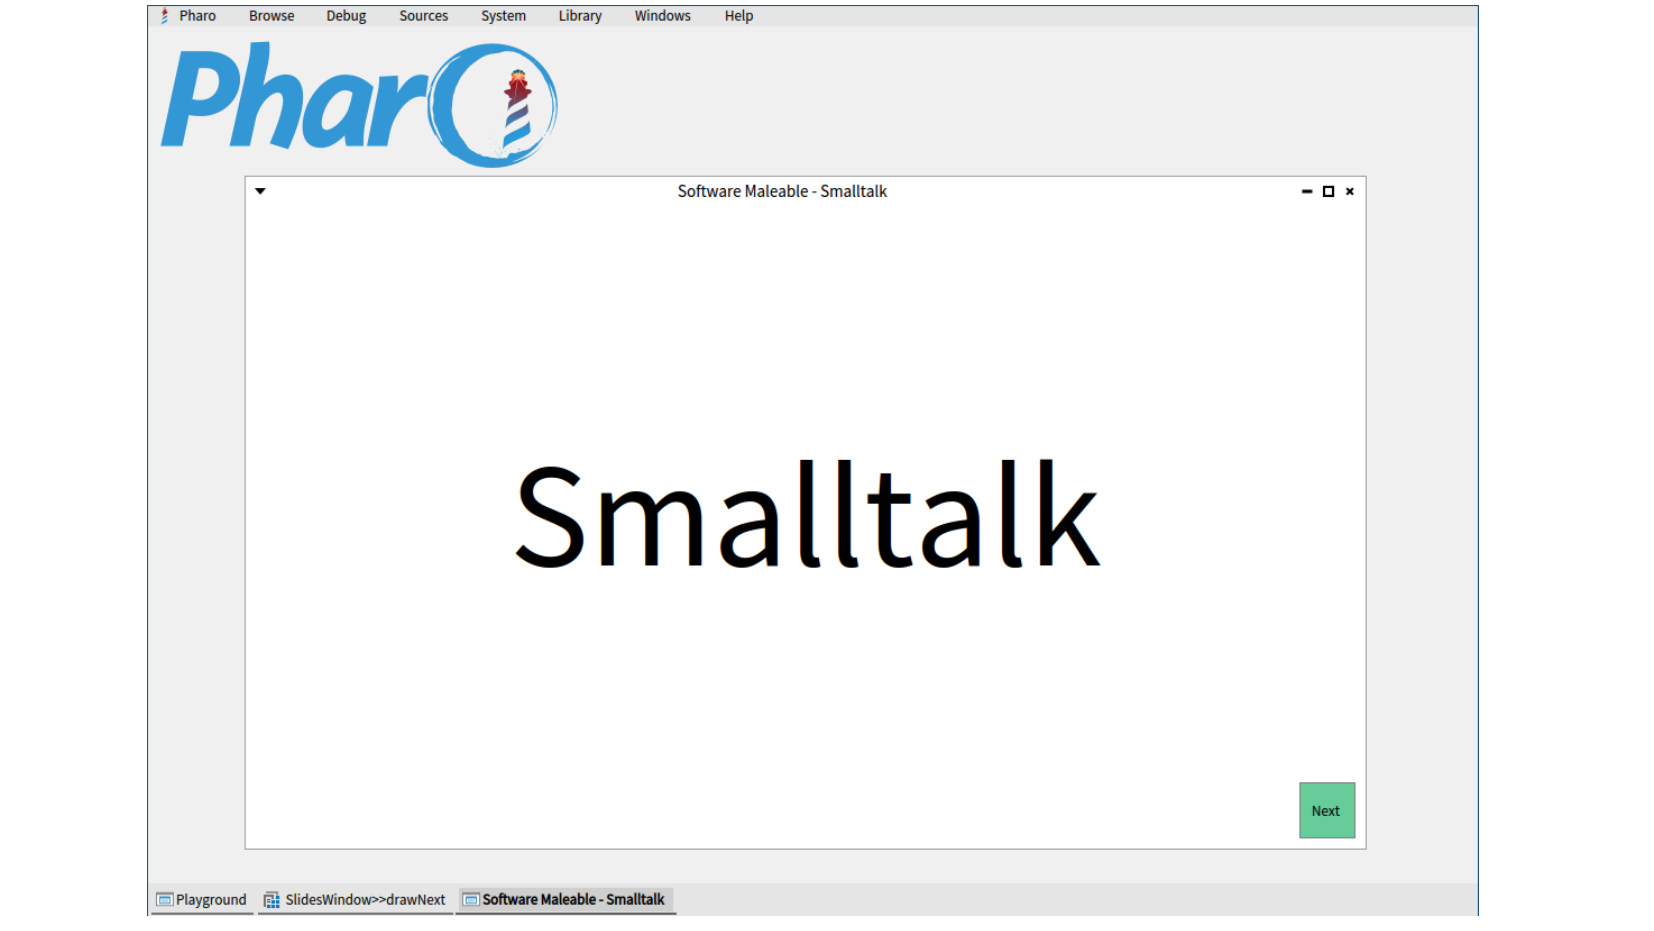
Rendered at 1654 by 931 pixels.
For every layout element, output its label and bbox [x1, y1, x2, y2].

picture [147, 5, 1479, 916]
